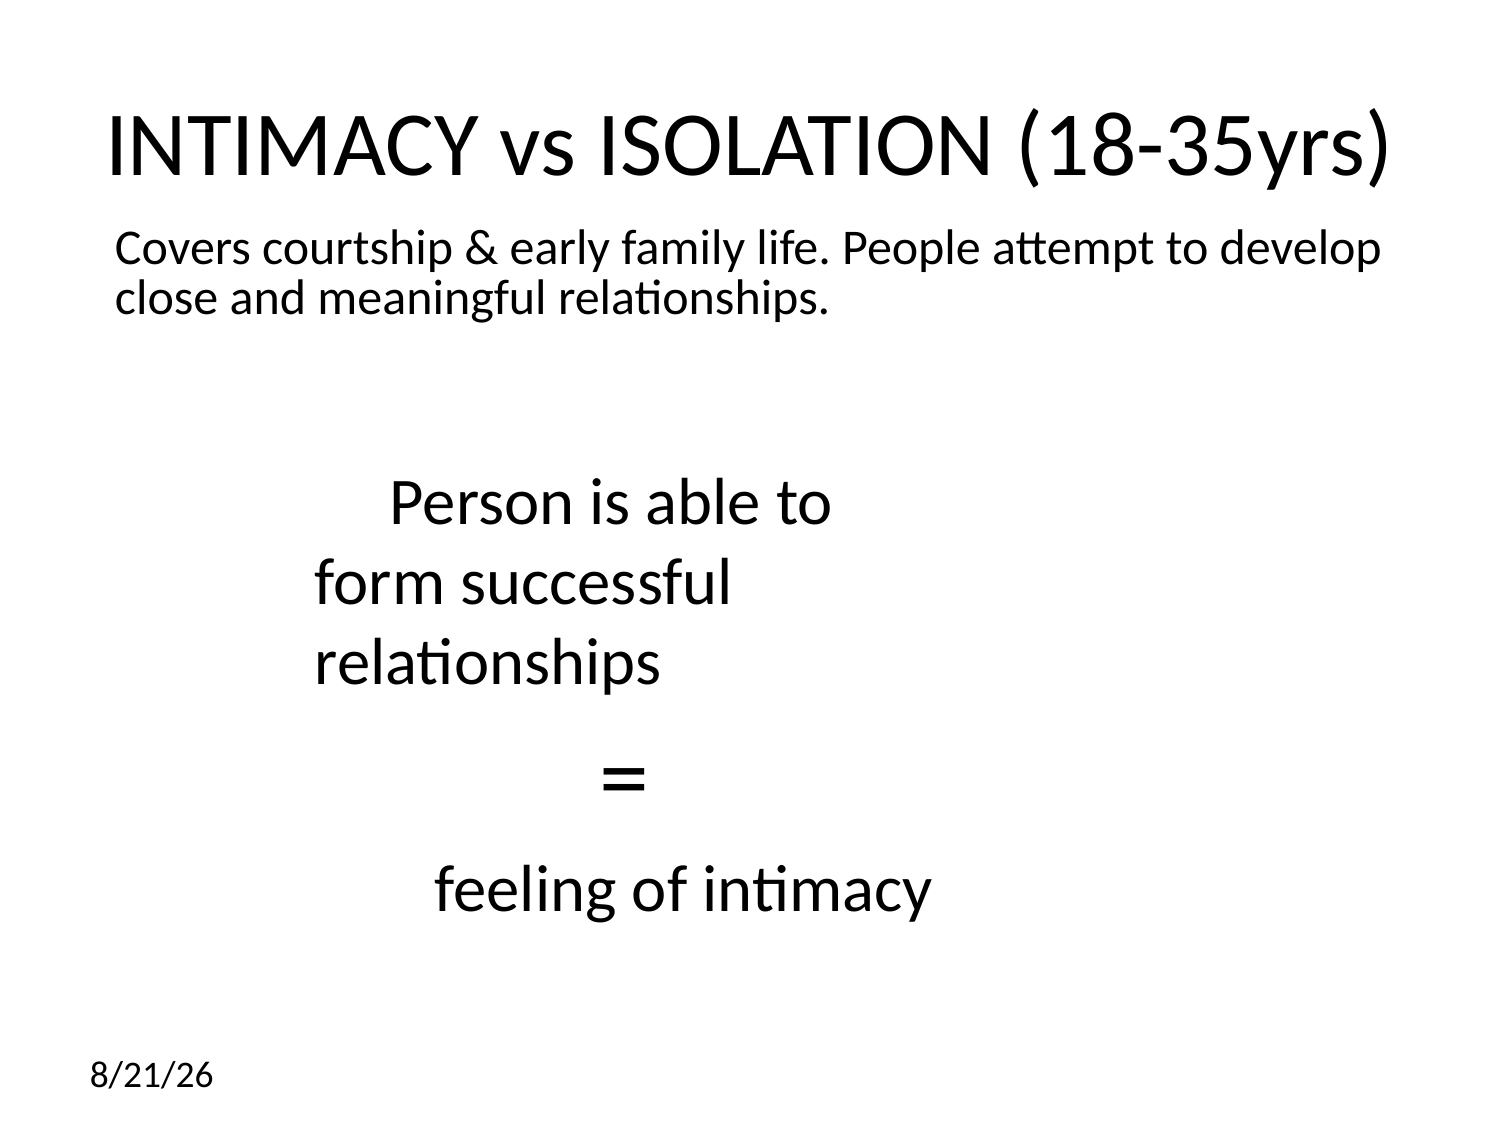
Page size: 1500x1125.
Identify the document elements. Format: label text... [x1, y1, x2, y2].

title INTIMACY vs ISOLATION (18-35yrs) [75, 45, 1425, 233]
text_box 11/5/2020 [75, 1042, 425, 1103]
list Person is able to form successful relationships = feeling of intimacy [300, 450, 963, 1018]
text_box Covers courtship & early family life. People attempt to develop close and meaningful relationships. [100, 219, 1411, 357]
